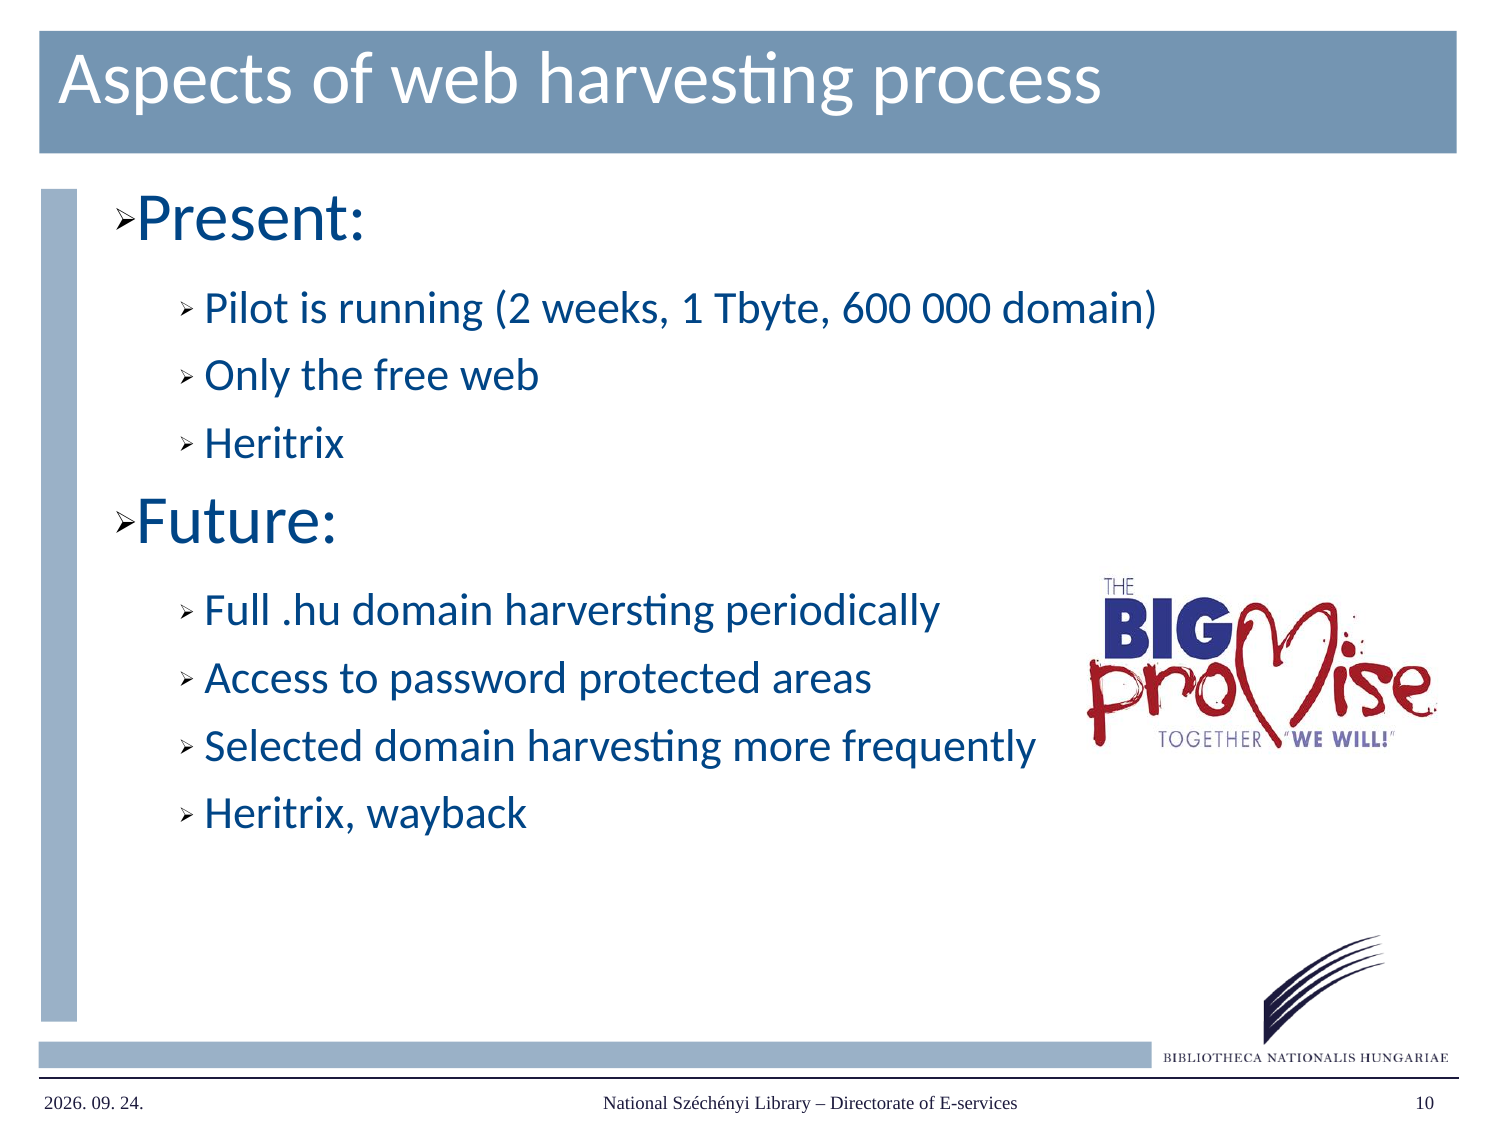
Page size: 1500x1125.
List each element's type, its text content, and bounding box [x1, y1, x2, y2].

picture [1074, 566, 1453, 768]
title Aspects of web harvesting process [59, 23, 1497, 147]
picture [1163, 935, 1448, 1062]
list Present: Pilot is running (2 weeks, 1 Tbyte, 600 000 domain) Only the free web Heritrix Future: Full .hu domain harversting periodically Access to password protected areas Selected domain harvesting more frequently Heritrix, wayback [97, 189, 1418, 1016]
